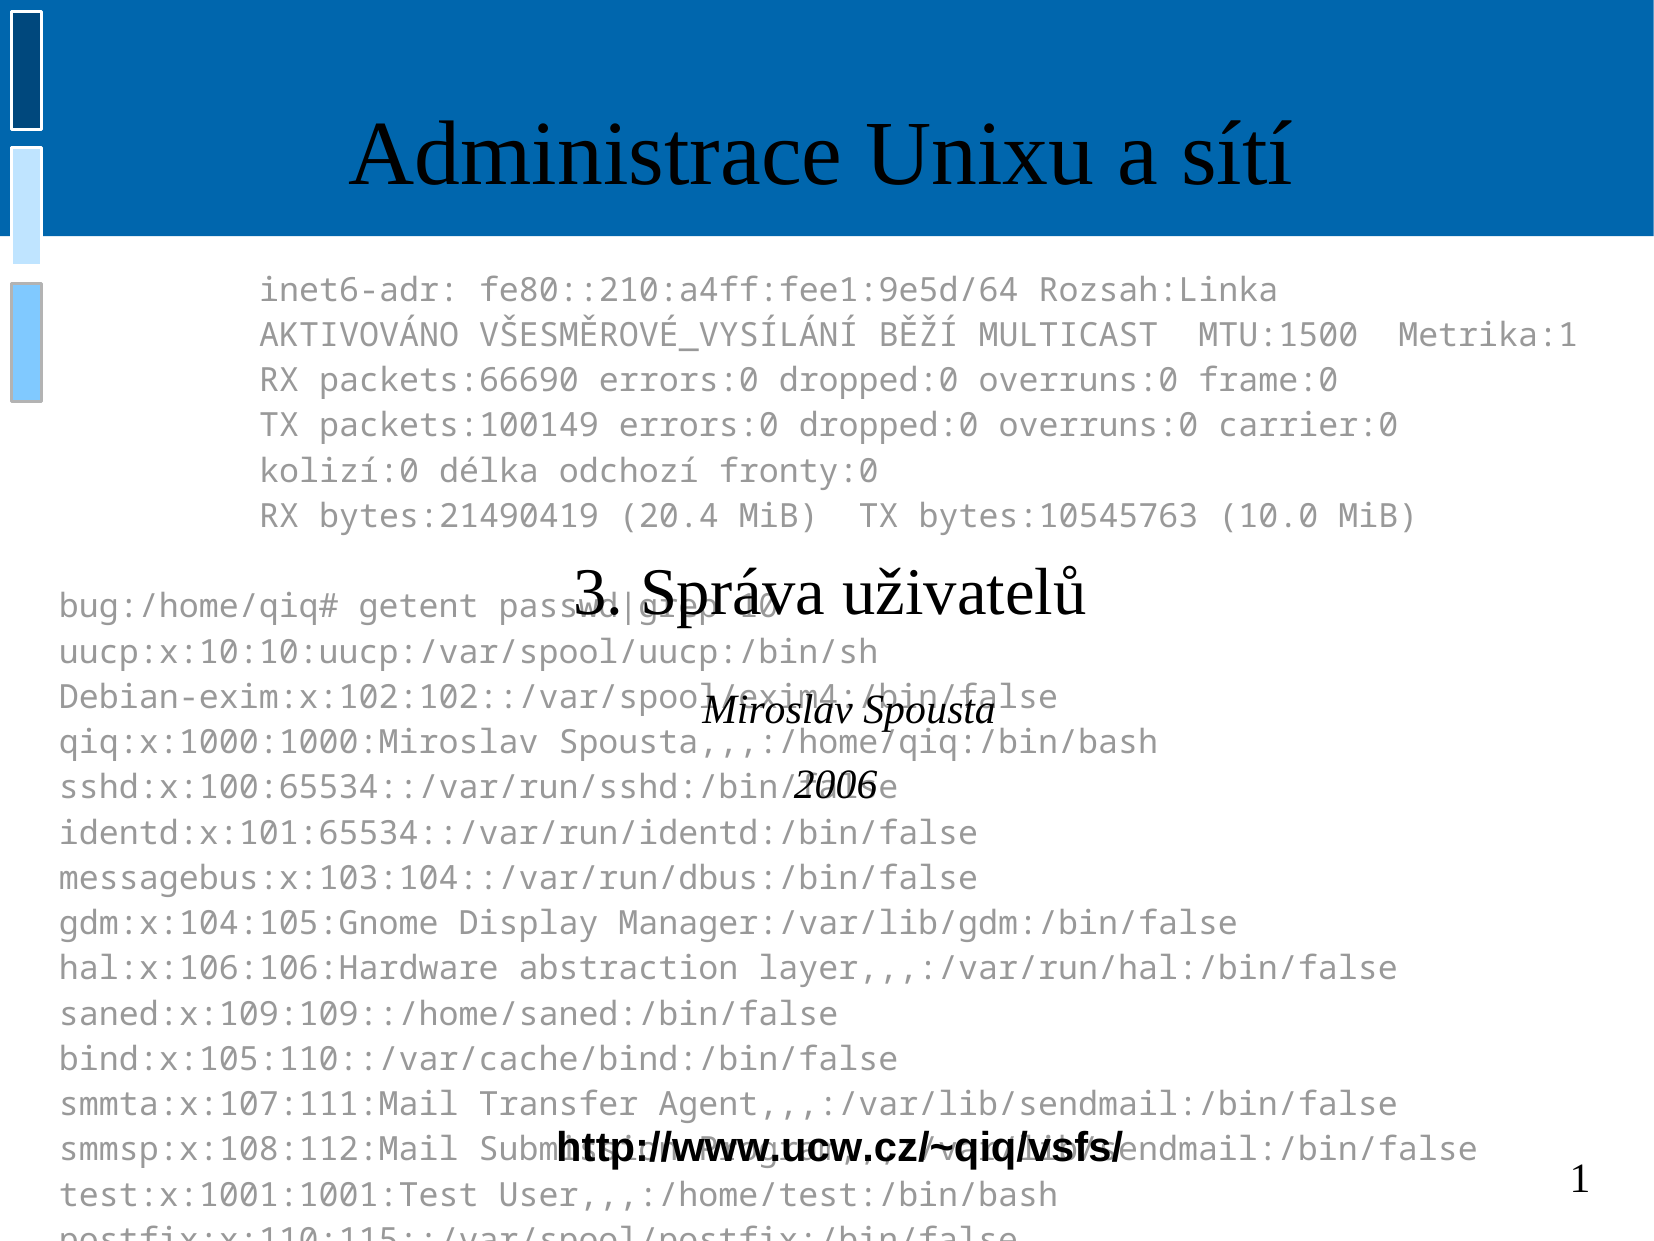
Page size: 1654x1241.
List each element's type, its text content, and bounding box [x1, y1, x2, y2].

text_box 3. Správa uživatelů [573, 555, 1102, 636]
text_box 2006 [793, 761, 886, 812]
text_box inet6-adr: fe80::210:a4ff:fee1:9e5d/64 Rozsah:Linka AKTIVOVÁNO VŠESMĚROVÉ_VYSÍLÁNÍ BĚŽÍ MULTICAST MTU:1500 Metrika:1 RX packets:66690 errors:0 dropped:0 overruns:0 frame:0 TX packets:100149 errors:0 dropped:0 overruns:0 carrier:0 kolizí:0 délka odchozí fronty:0 RX bytes:21490419 (20.4 MiB) TX bytes:10545763 (10.0 MiB) bug:/home/qiq# getent passwd|grep 10 uucp:x:10:10:uucp:/var/spool/uucp:/bin/sh Debian-exim:x:102:102::/var/spool/exim4:/bin/false qiq:x:1000:1000:Miroslav Spousta,,,:/home/qiq:/bin/bash sshd:x:100:65534::/var/run/sshd:/bin/false identd:x:101:65534::/var/run/identd:/bin/false messagebus:x:103:104::/var/run/dbus:/bin/false gdm:x:104:105:Gnome Display Manager:/var/lib/gdm:/bin/false hal:x:106:106:Hardware abstraction layer,,,:/var/run/hal:/bin/false saned:x:109:109::/home/saned:/bin/false bind:x:105:110::/var/cache/bind:/bin/false smmta:x:107:111:Mail Transfer Agent,,,:/var/lib/sendmail:/bin/false smmsp:x:108:112:Mail Submission Program,,,:/var/lib/sendmail:/bin/false test:x:1001:1001:Test User,,,:/home/test:/bin/bash postfix:x:110:115::/var/spool/postfix:/bin/false [59, 265, 1625, 1241]
text_box http://www.ucw.cz/~qiq/vsfs/ [498, 1121, 1182, 1172]
text_box Miroslav Spousta [409, 684, 1289, 735]
title Administrace Unixu a sítí [115, 49, 1528, 257]
